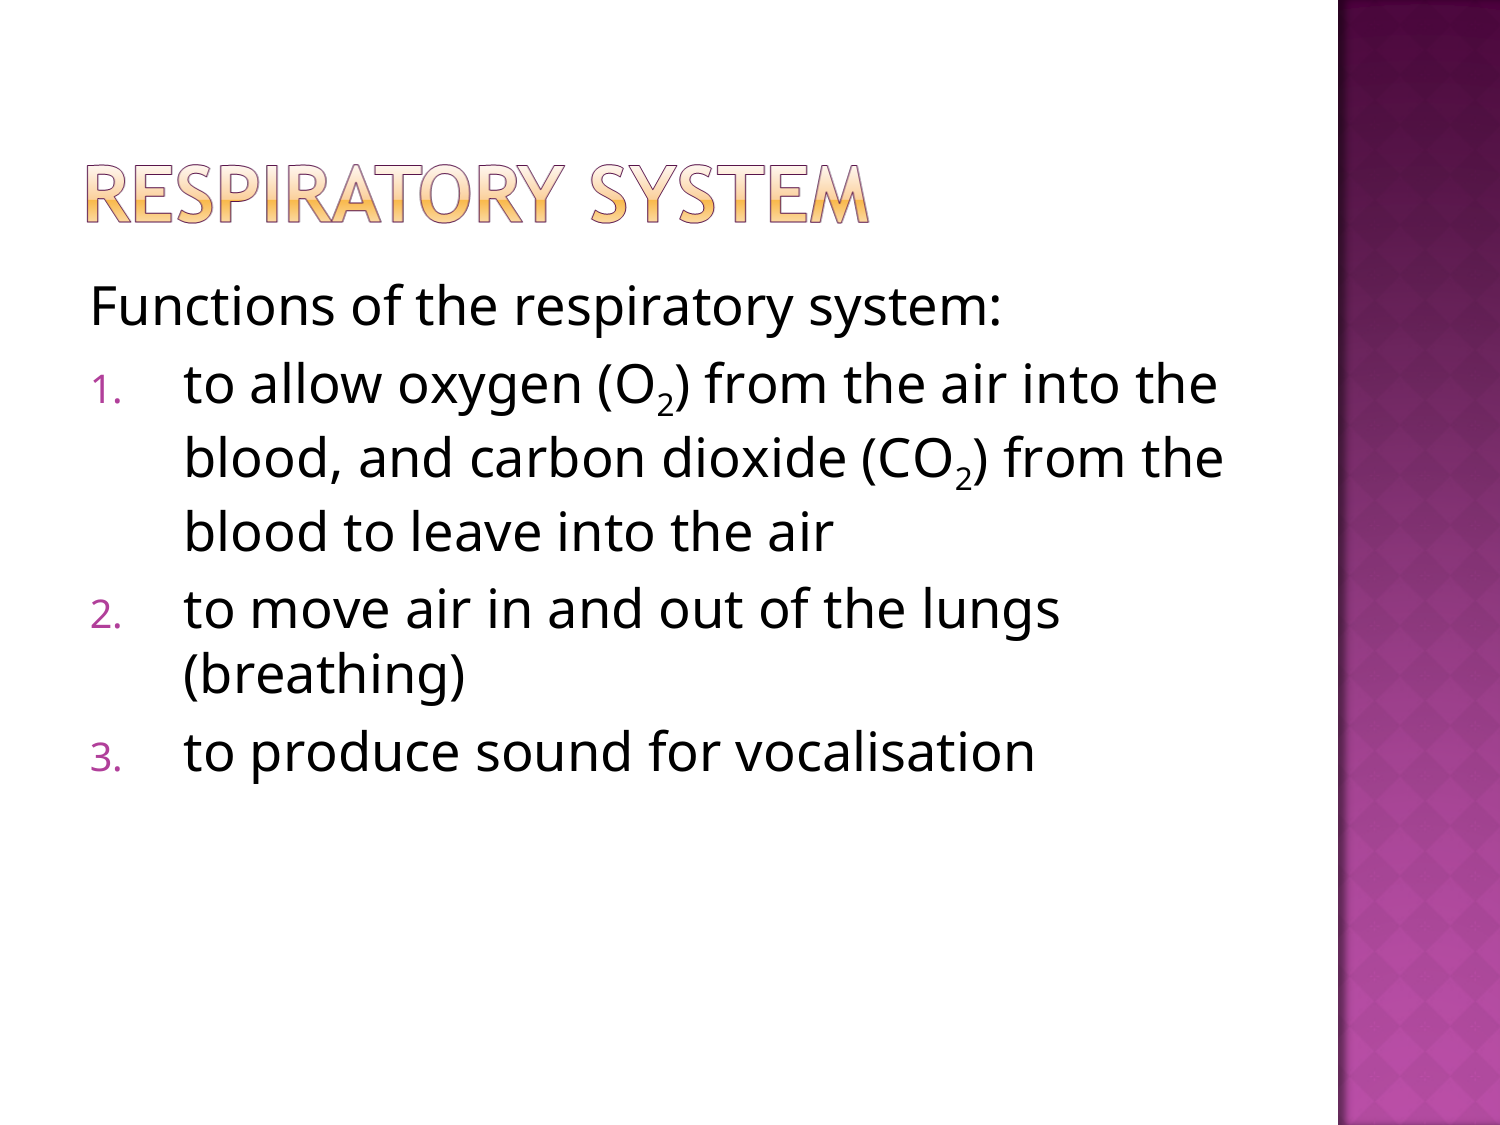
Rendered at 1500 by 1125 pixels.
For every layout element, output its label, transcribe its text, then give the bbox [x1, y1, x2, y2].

list Functions of the respiratory system: to allow oxygen (O2) from the air into the blood, and carbon dioxide (CO2) from the blood to leave into the air to move air in and out of the lungs (breathing) to produce sound for vocalisation [75, 263, 1263, 1060]
text_box [34, 52, 1265, 241]
picture [1337, 0, 1500, 1125]
